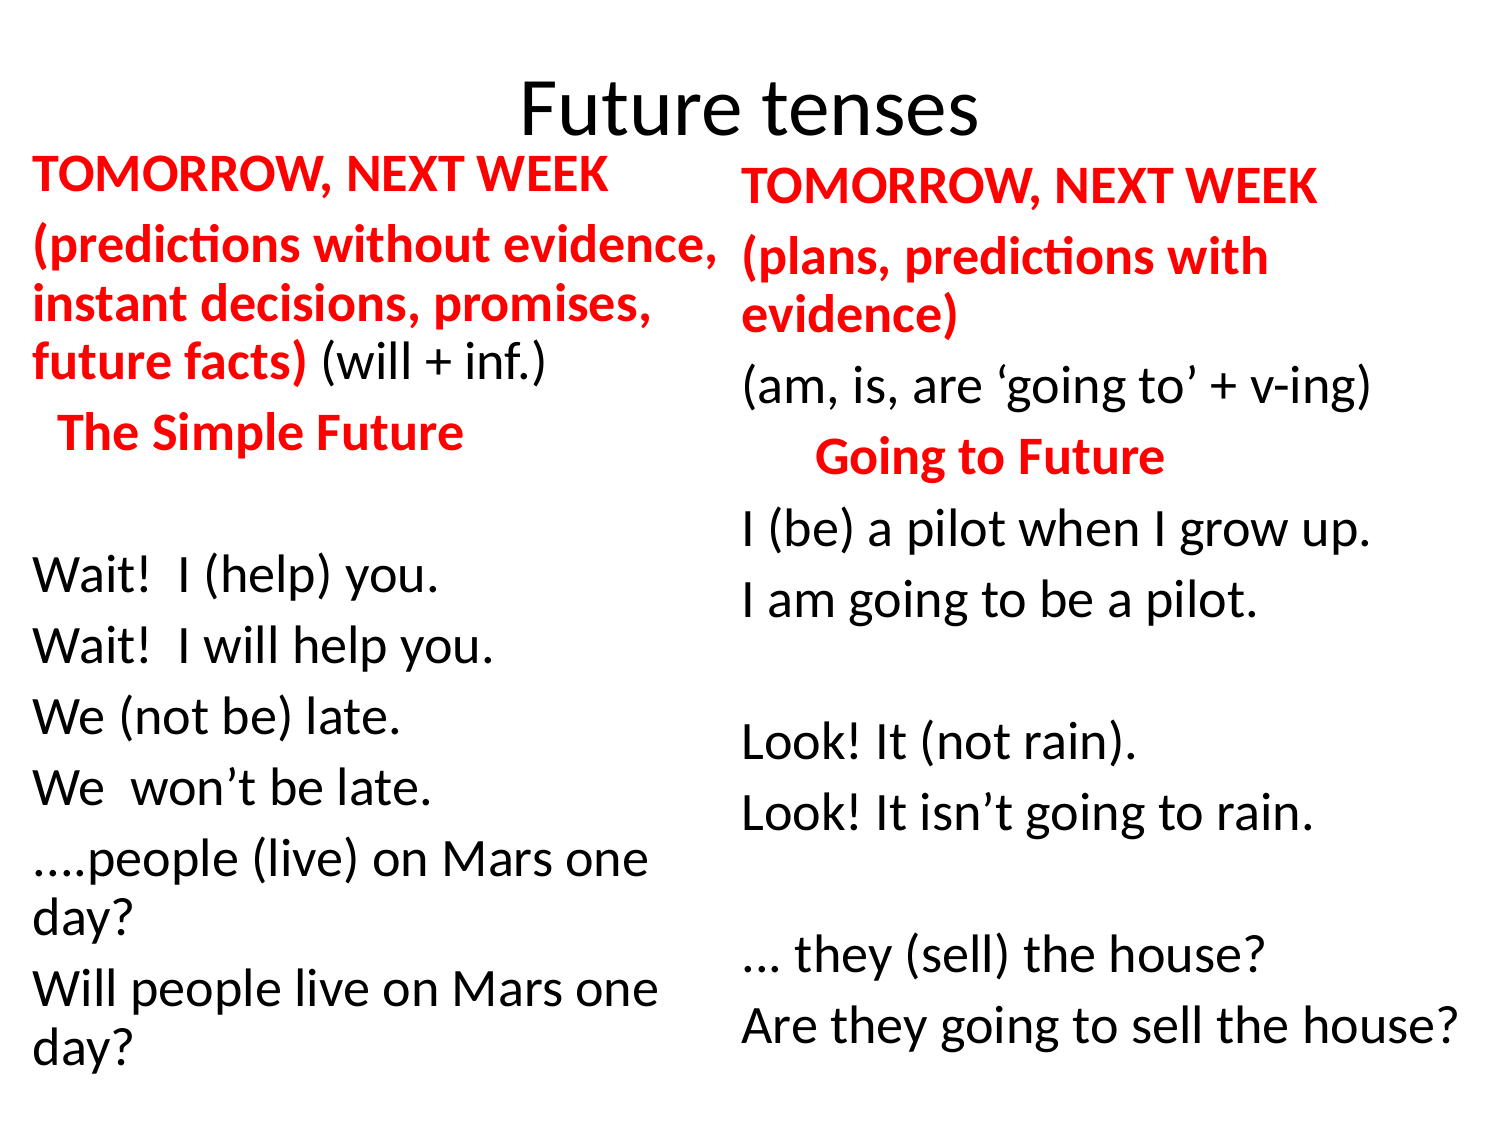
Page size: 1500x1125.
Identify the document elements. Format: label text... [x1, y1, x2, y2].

list TOMORROW, NEXT WEEK (predictions without evidence, instant decisions, promises, future facts) (will + inf.) The Simple Future Wait! I (help) you. Wait! I will help you. We (not be) late. We won’t be late. ....people (live) on Mars one day? Will people live on Mars one day? [17, 137, 738, 1095]
list TOMORROW, NEXT WEEK (plans, predictions with evidence) (am, is, are ‘going to’ + v-ing) Going to Future I (be) a pilot when I grow up. I am going to be a pilot. Look! It (not rain). Look! It isn’t going to rain. ... they (sell) the house? Are they going to sell the house? [726, 149, 1483, 1083]
title Future tenses [75, 45, 1426, 149]
